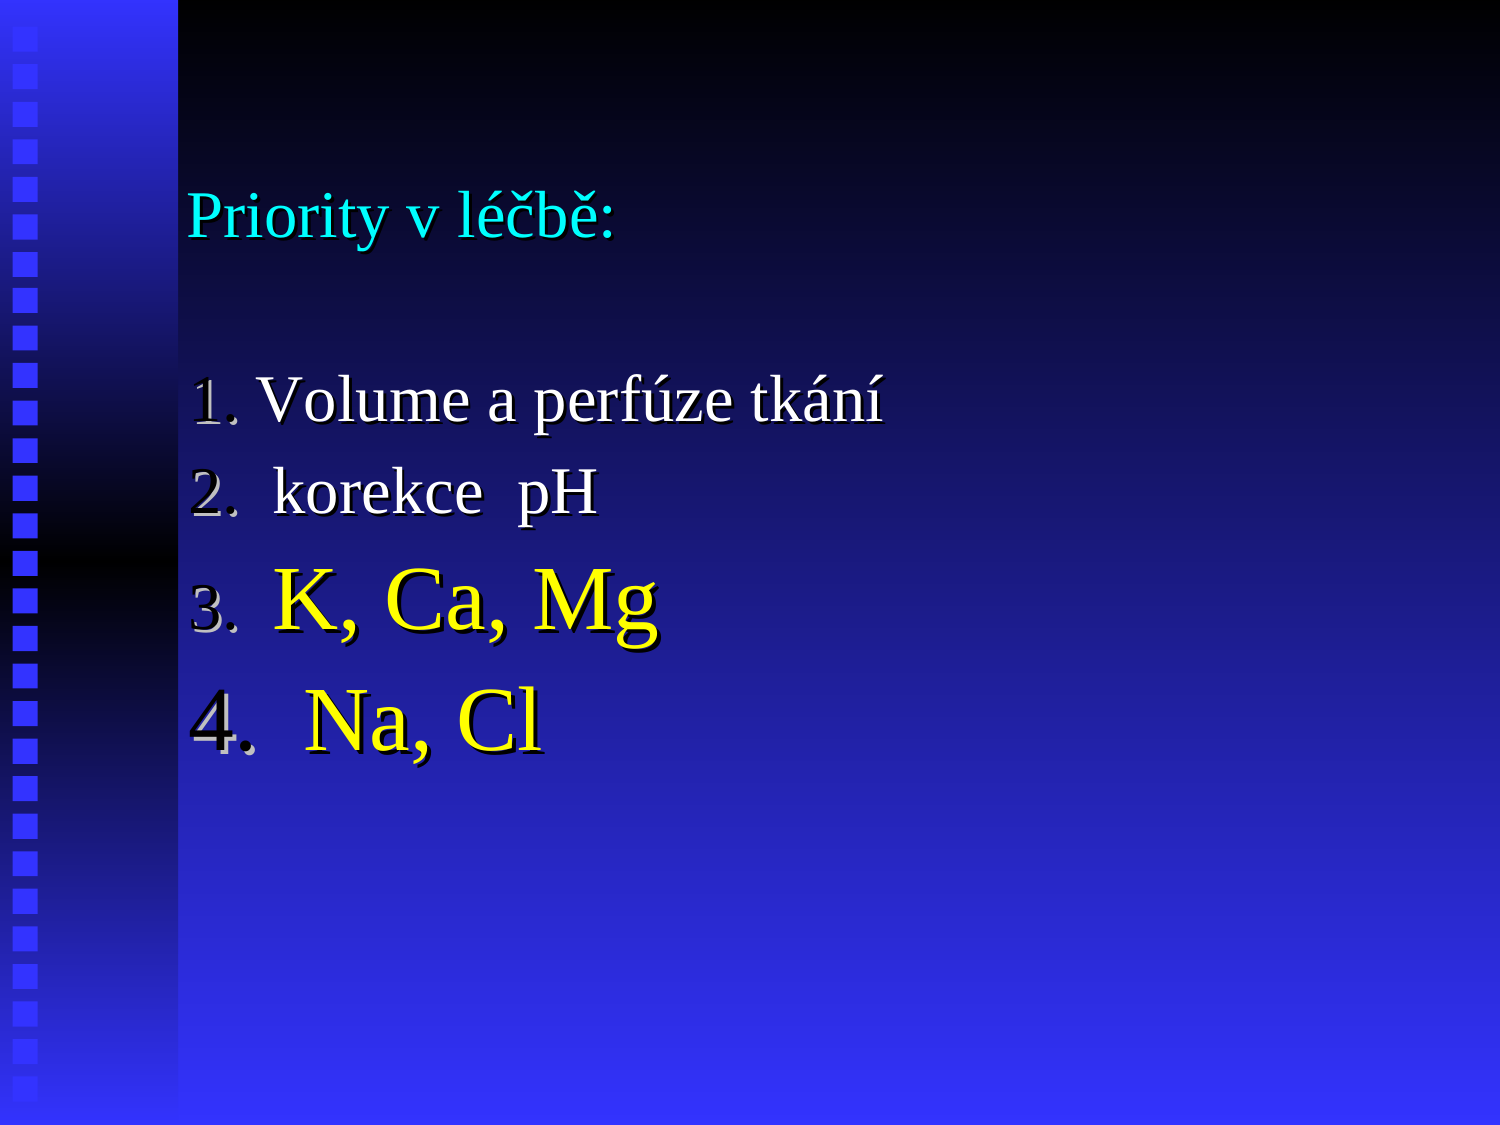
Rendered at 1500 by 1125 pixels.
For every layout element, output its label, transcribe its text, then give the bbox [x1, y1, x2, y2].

list Volume a perfúze tkání korekce pH K, Ca, Mg Na, Cl [188, 358, 1500, 1103]
title Priority v léčbě: [186, 110, 1500, 317]
